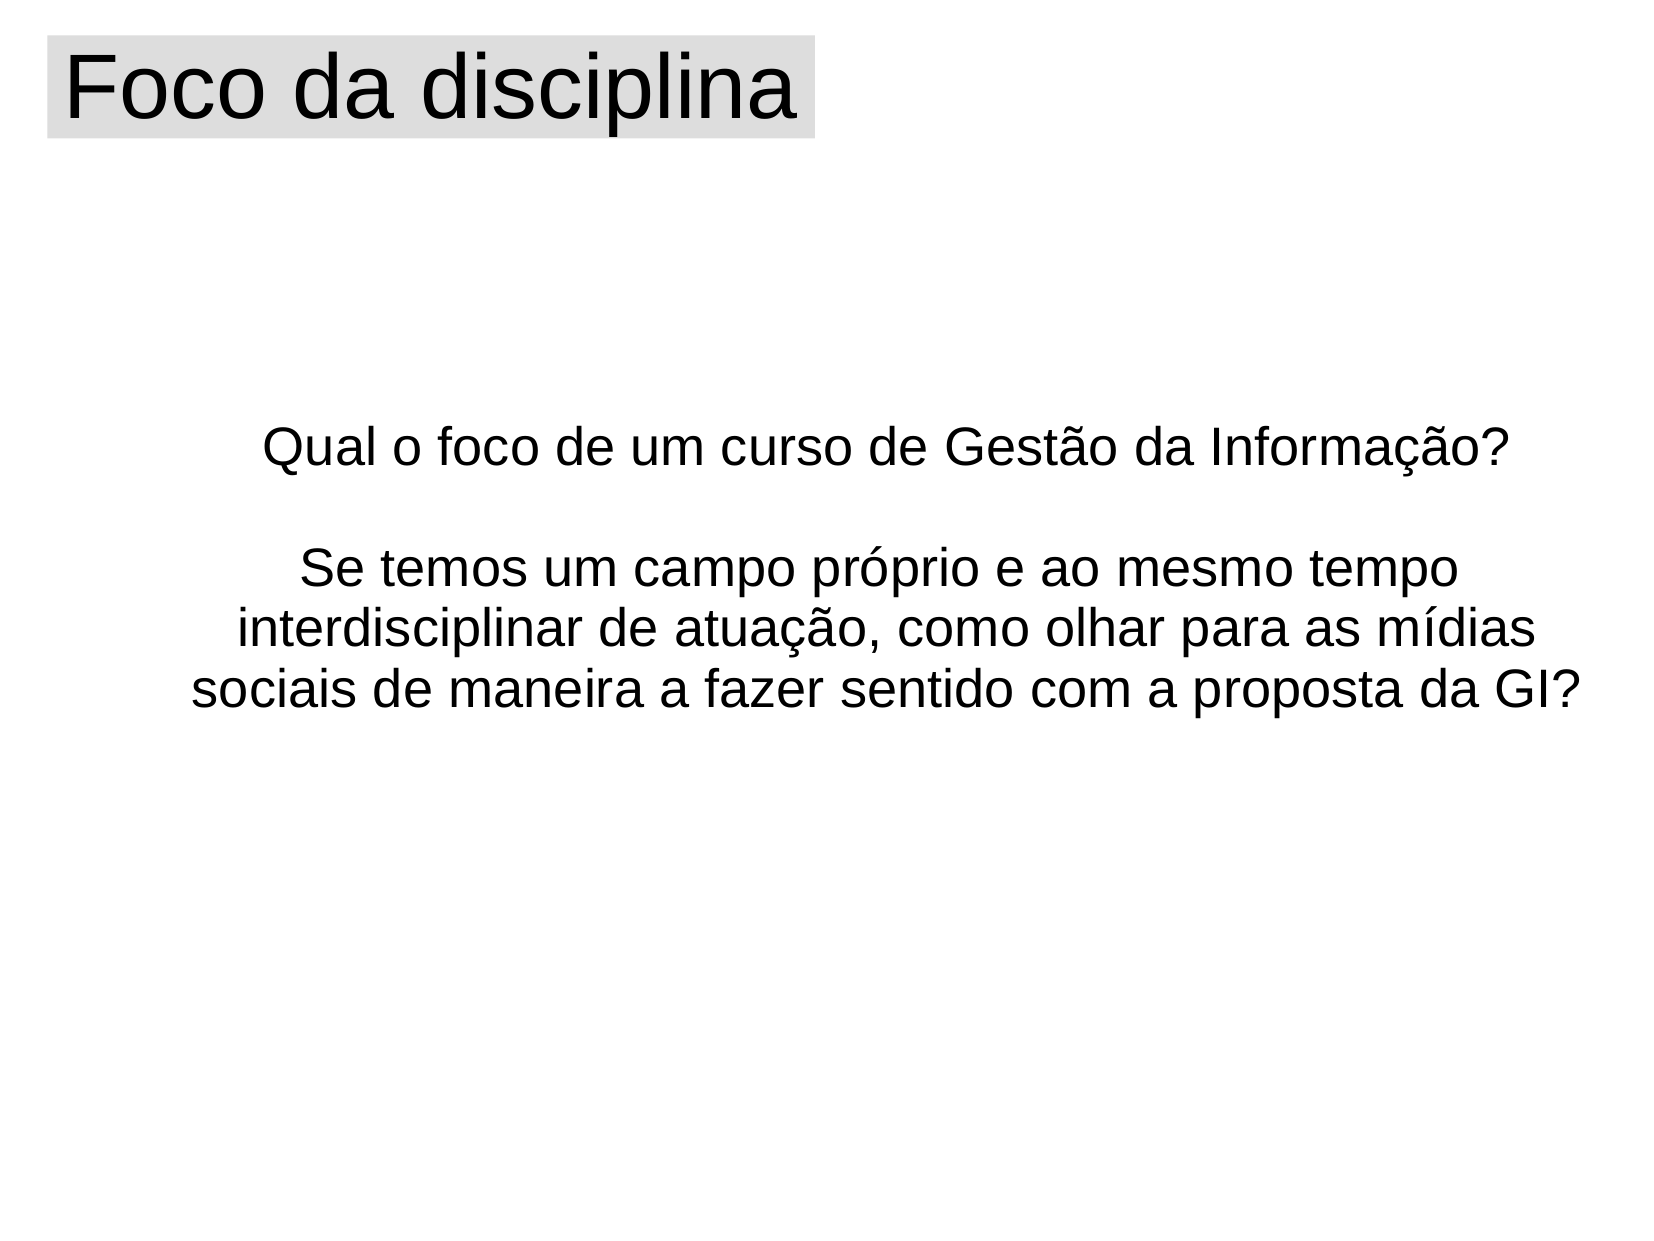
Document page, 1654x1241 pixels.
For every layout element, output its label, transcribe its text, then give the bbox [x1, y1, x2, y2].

title Foco da disciplina [47, 35, 815, 139]
text_box Qual o foco de um curso de Gestão da Informação? Se temos um campo próprio e ao mesmo tempo interdisciplinar de atuação, como olhar para as mídias sociais de maneira a fazer sentido com a proposta da GI? [177, 408, 1599, 728]
